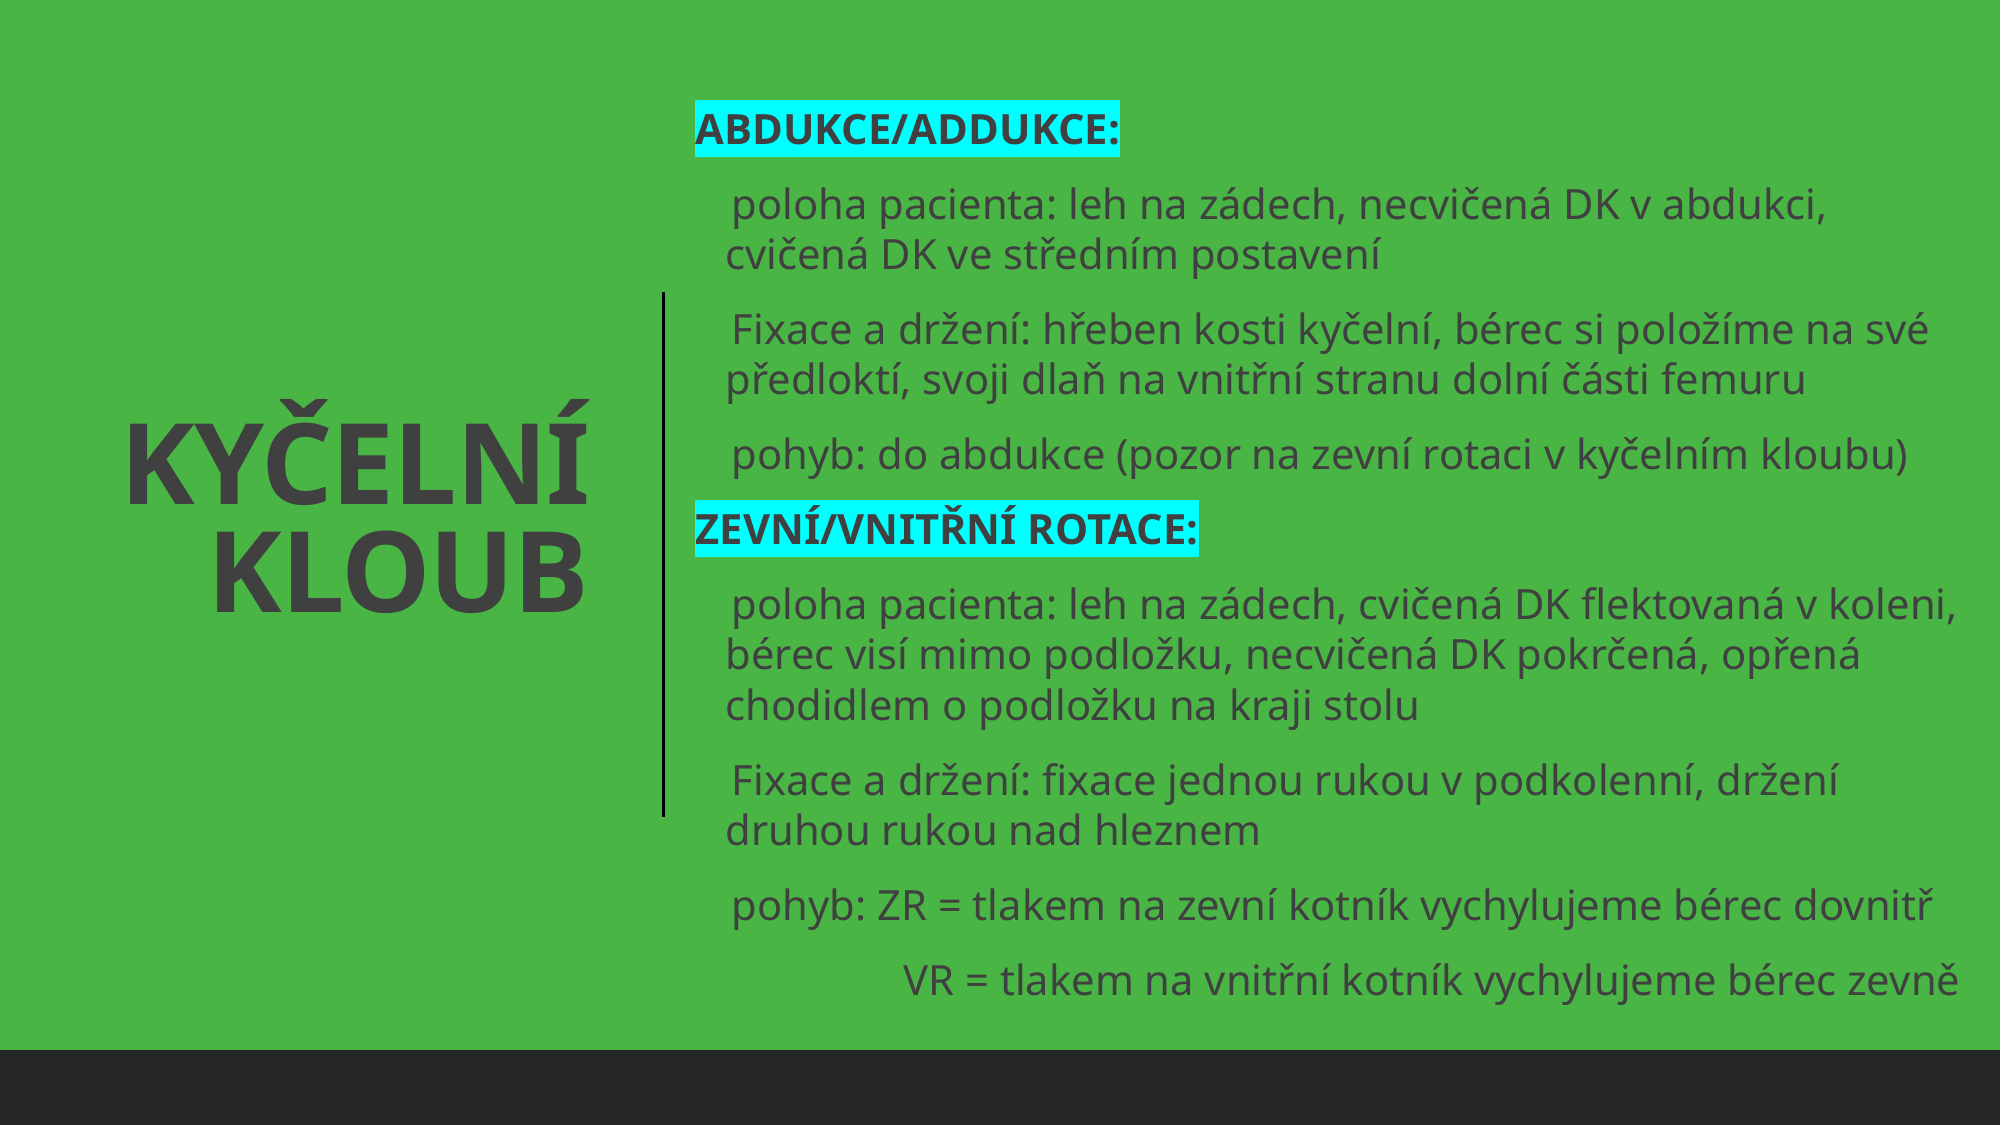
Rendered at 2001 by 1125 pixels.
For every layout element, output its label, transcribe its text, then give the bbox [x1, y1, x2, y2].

text_box [0, 0, 2000, 1125]
list ABDUKCE/ADDUKCE: poloha pacienta: leh na zádech, necvičená DK v abdukci, cvičená DK ve středním postavení Fixace a držení: hřeben kosti kyčelní, bérec si položíme na své předloktí, svoji dlaň na vnitřní stranu dolní části femuru pohyb: do abdukce (pozor na zevní rotaci v kyčelním kloubu) ZEVNÍ/VNITŘNÍ ROTACE: poloha pacienta: leh na zádech, cvičená DK flektovaná v koleni, bérec visí mimo podložku, necvičená DK pokrčená, opřená chodidlem o podložku na kraji stolu Fixace a držení: fixace jednou rukou v podkolenní, držení druhou rukou nad hleznem pohyb: ZR = tlakem na zevní kotník vychylujeme bérec dovnitř VR = tlakem na vnitřní kotník vychylujeme bérec zevně [695, 95, 1976, 1033]
title KYČELNÍ KLOUB [105, 105, 610, 947]
